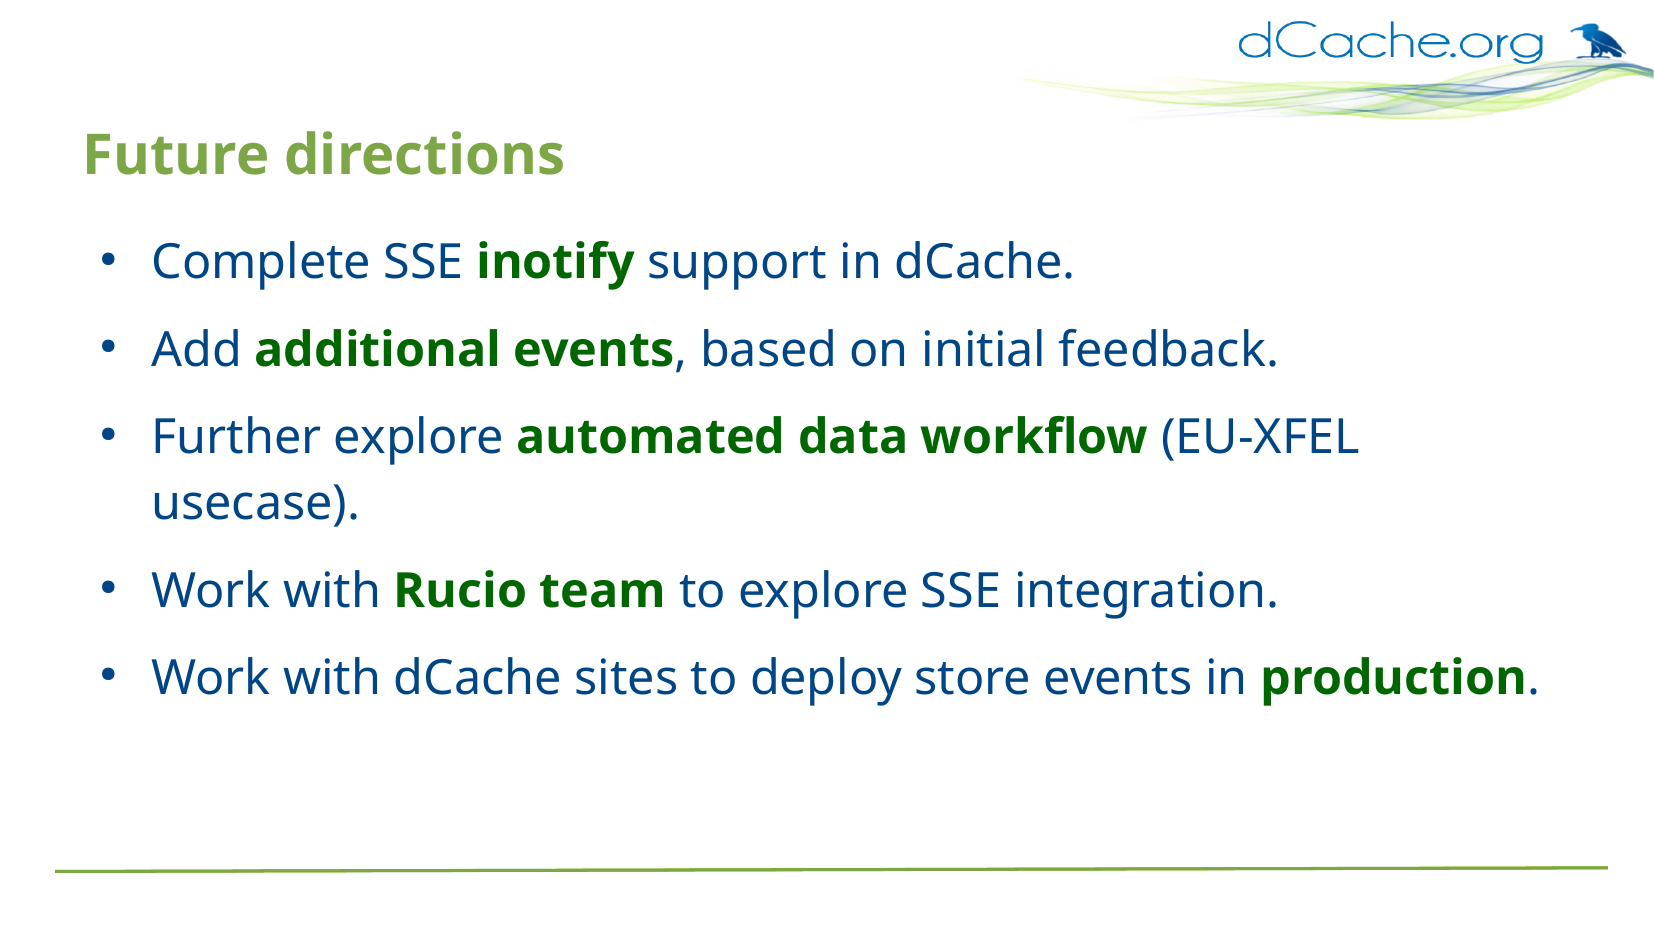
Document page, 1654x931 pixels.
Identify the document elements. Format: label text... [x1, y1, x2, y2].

title Future directions [82, 116, 1605, 189]
list Complete SSE inotify support in dCache. Add additional events, based on initial feedback. Further explore automated data workflow (EU-XFEL usecase). Work with Rucio team to explore SSE integration. Work with dCache sites to deploy store events in production. [82, 227, 1571, 767]
picture [956, 12, 1654, 127]
